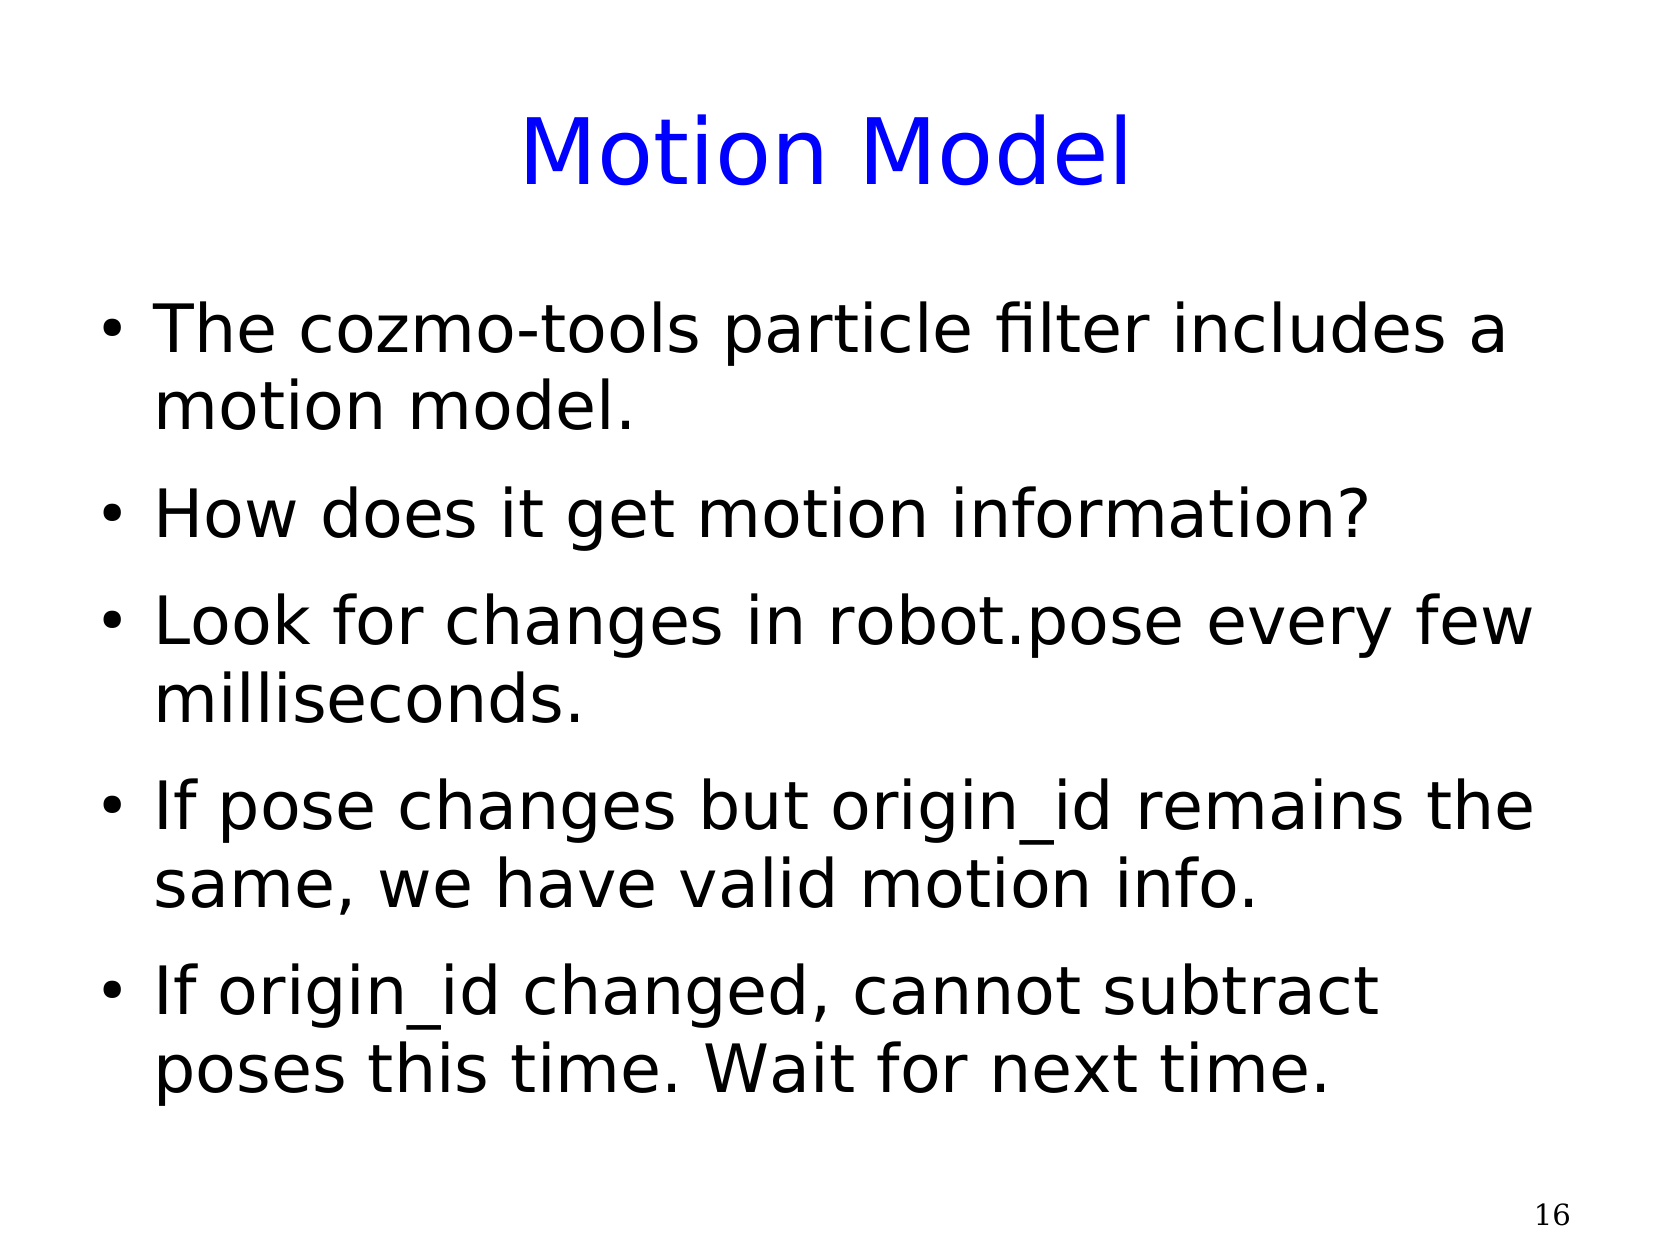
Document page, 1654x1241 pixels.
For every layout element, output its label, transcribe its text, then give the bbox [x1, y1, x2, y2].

list The cozmo-tools particle filter includes a motion model. How does it get motion information? Look for changes in robot.pose every few milliseconds. If pose changes but origin_id remains the same, we have valid motion info. If origin_id changed, cannot subtract poses this time. Wait for next time. [82, 290, 1571, 1109]
title Motion Model [82, 49, 1571, 257]
